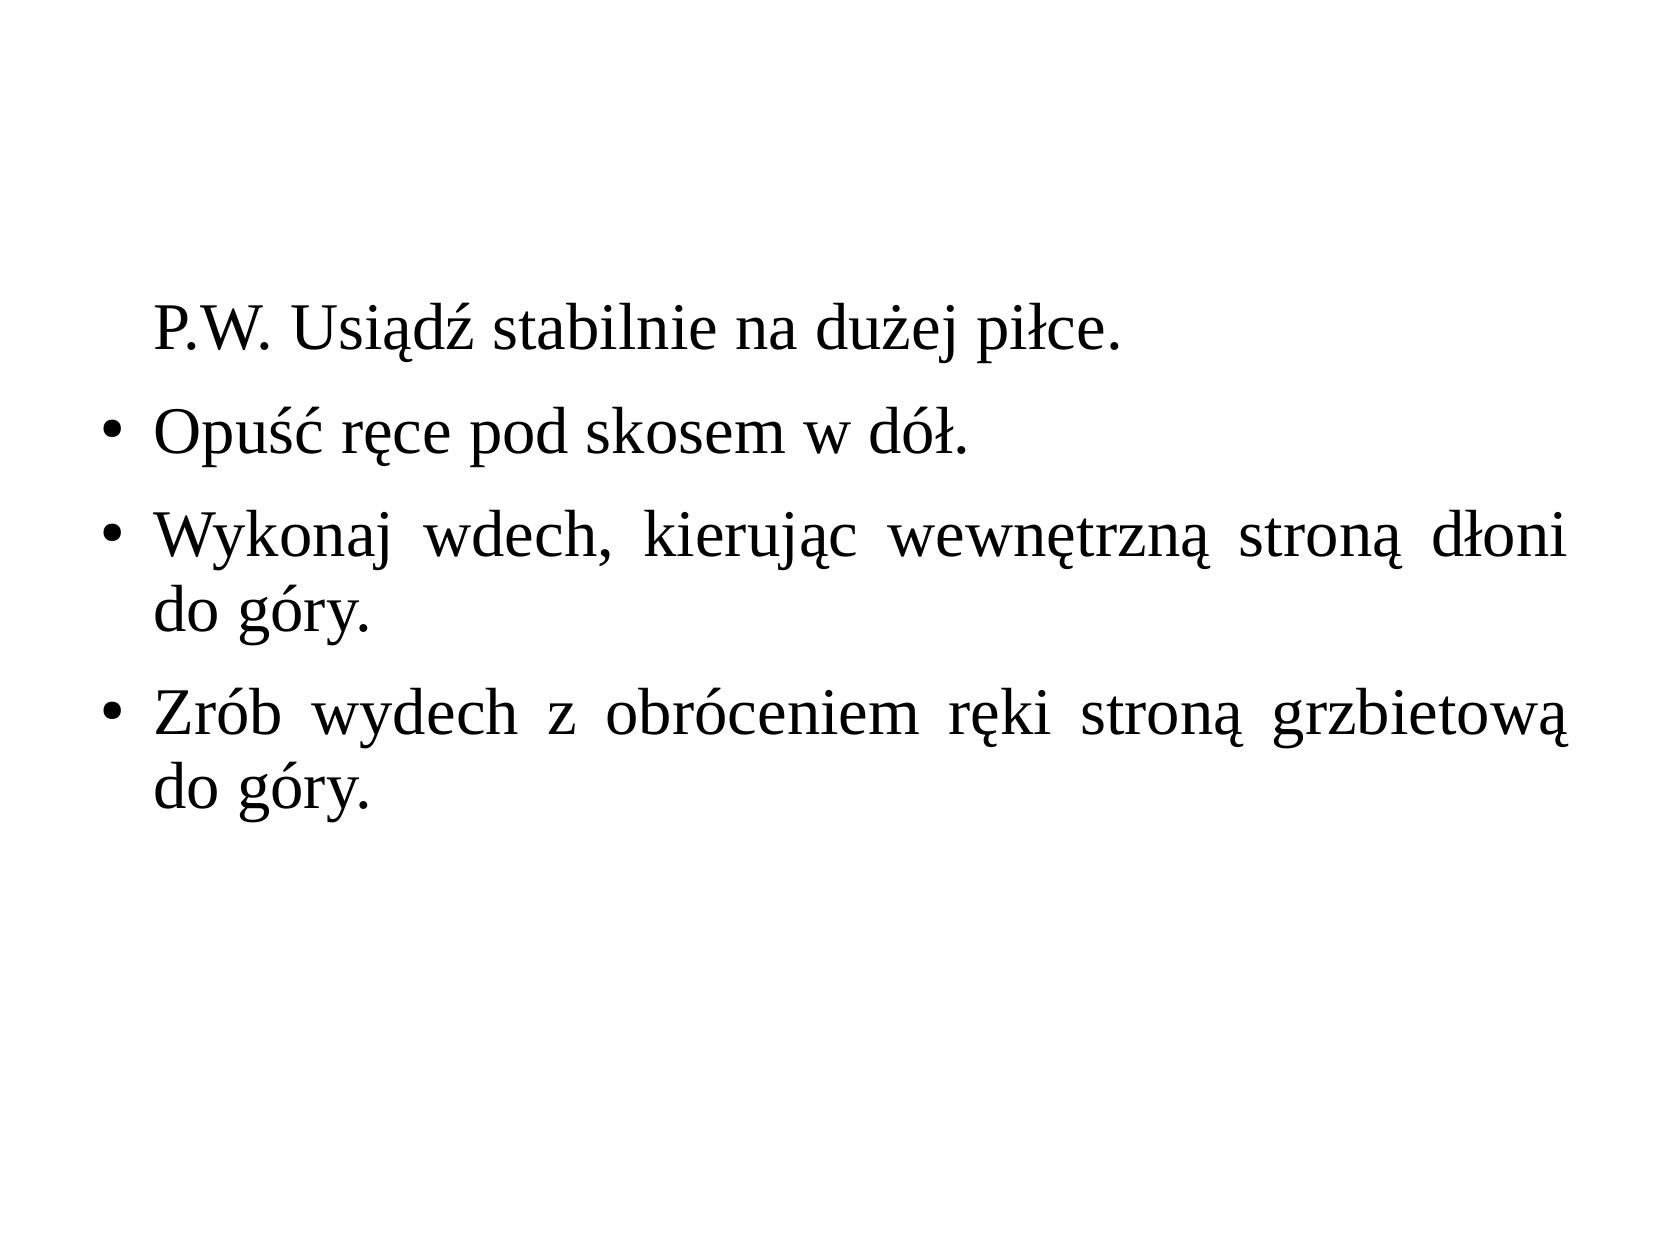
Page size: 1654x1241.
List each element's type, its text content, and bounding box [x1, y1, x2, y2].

list P.W. Usiądź stabilnie na dużej piłce. Opuść ręce pod skosem w dół. Wykonaj wdech, kierując wewnętrzną stroną dłoni do góry. Zrób wydech z obróceniem ręki stroną grzbietową do góry. [82, 290, 1571, 1109]
